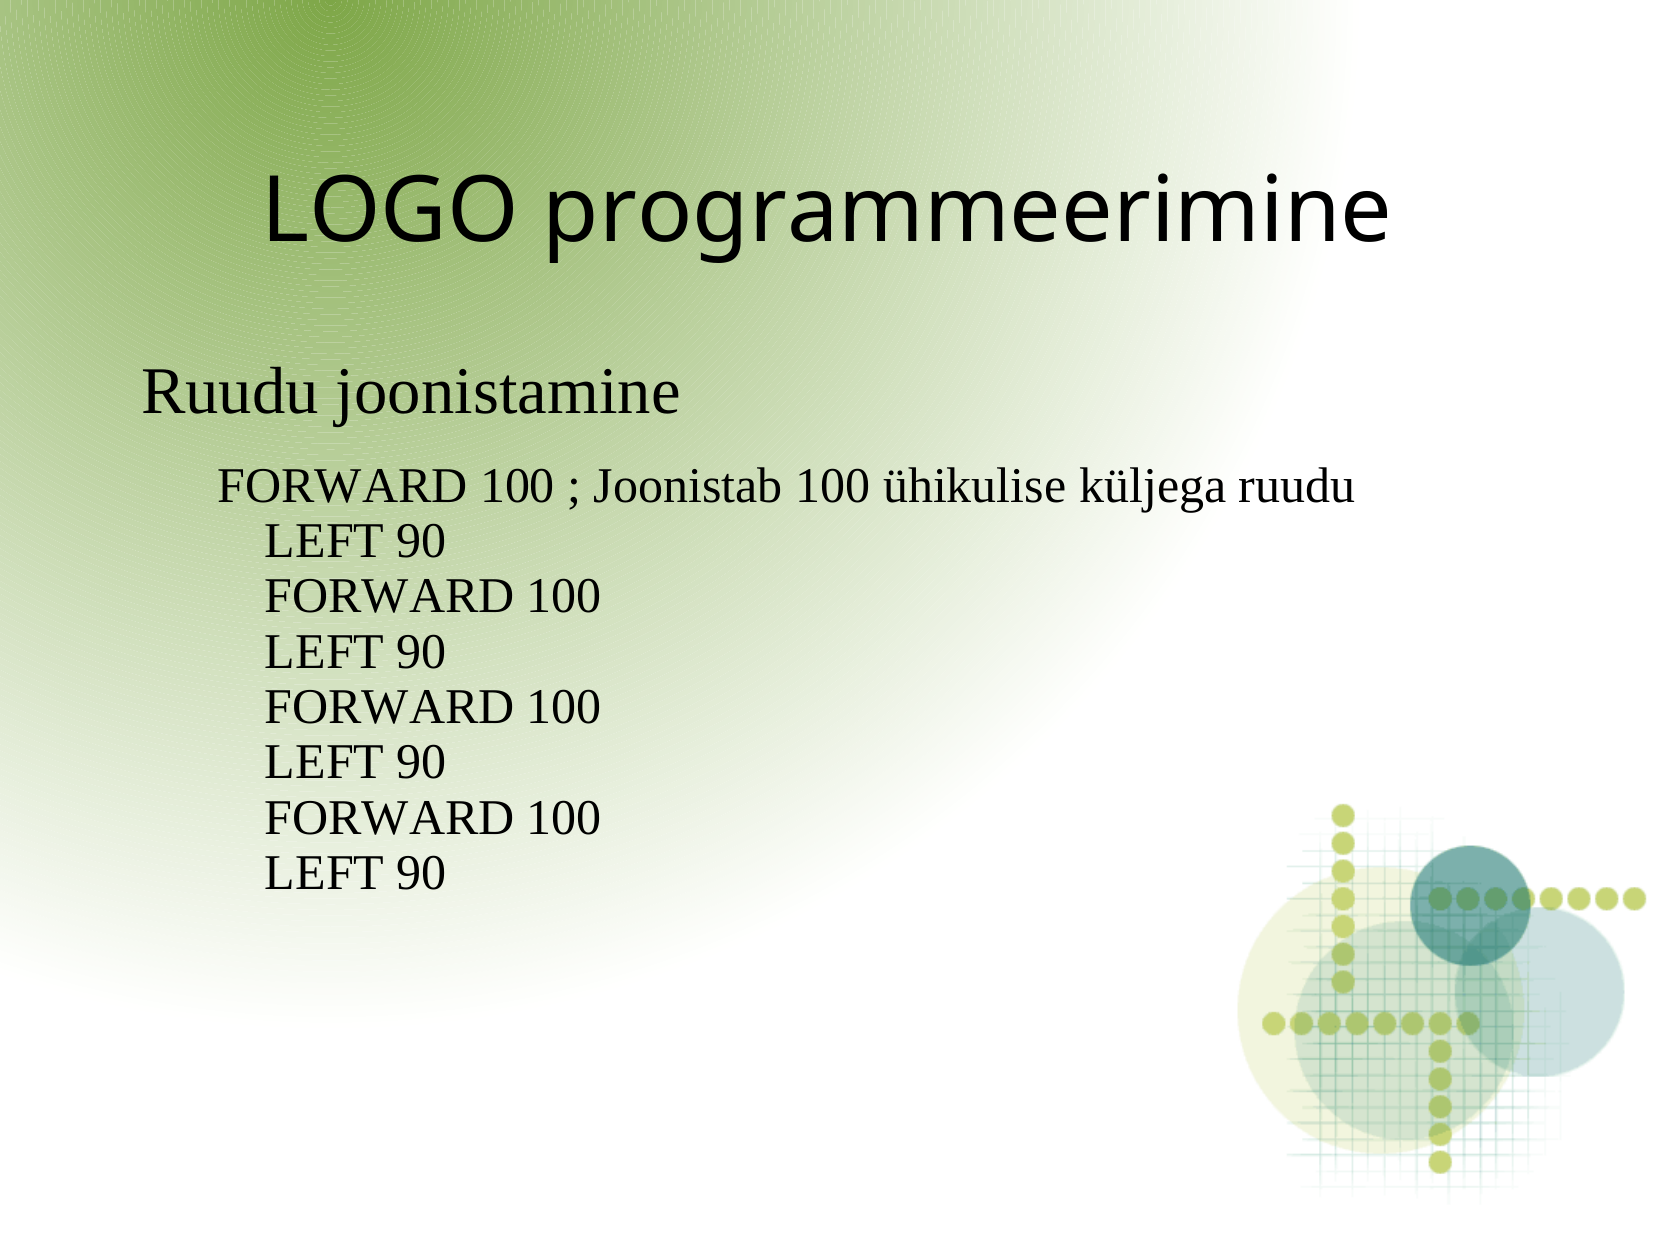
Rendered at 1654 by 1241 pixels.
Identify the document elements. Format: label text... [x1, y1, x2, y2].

title LOGO programmeerimine [121, 102, 1534, 311]
picture [1224, 792, 1654, 1211]
list Ruudu joonistamine FORWARD 100 ; Joonistab 100 ühikulise küljega ruudu LEFT 90 FORWARD 100 LEFT 90 FORWARD 100 LEFT 90 FORWARD 100 LEFT 90 [123, 354, 1536, 1136]
